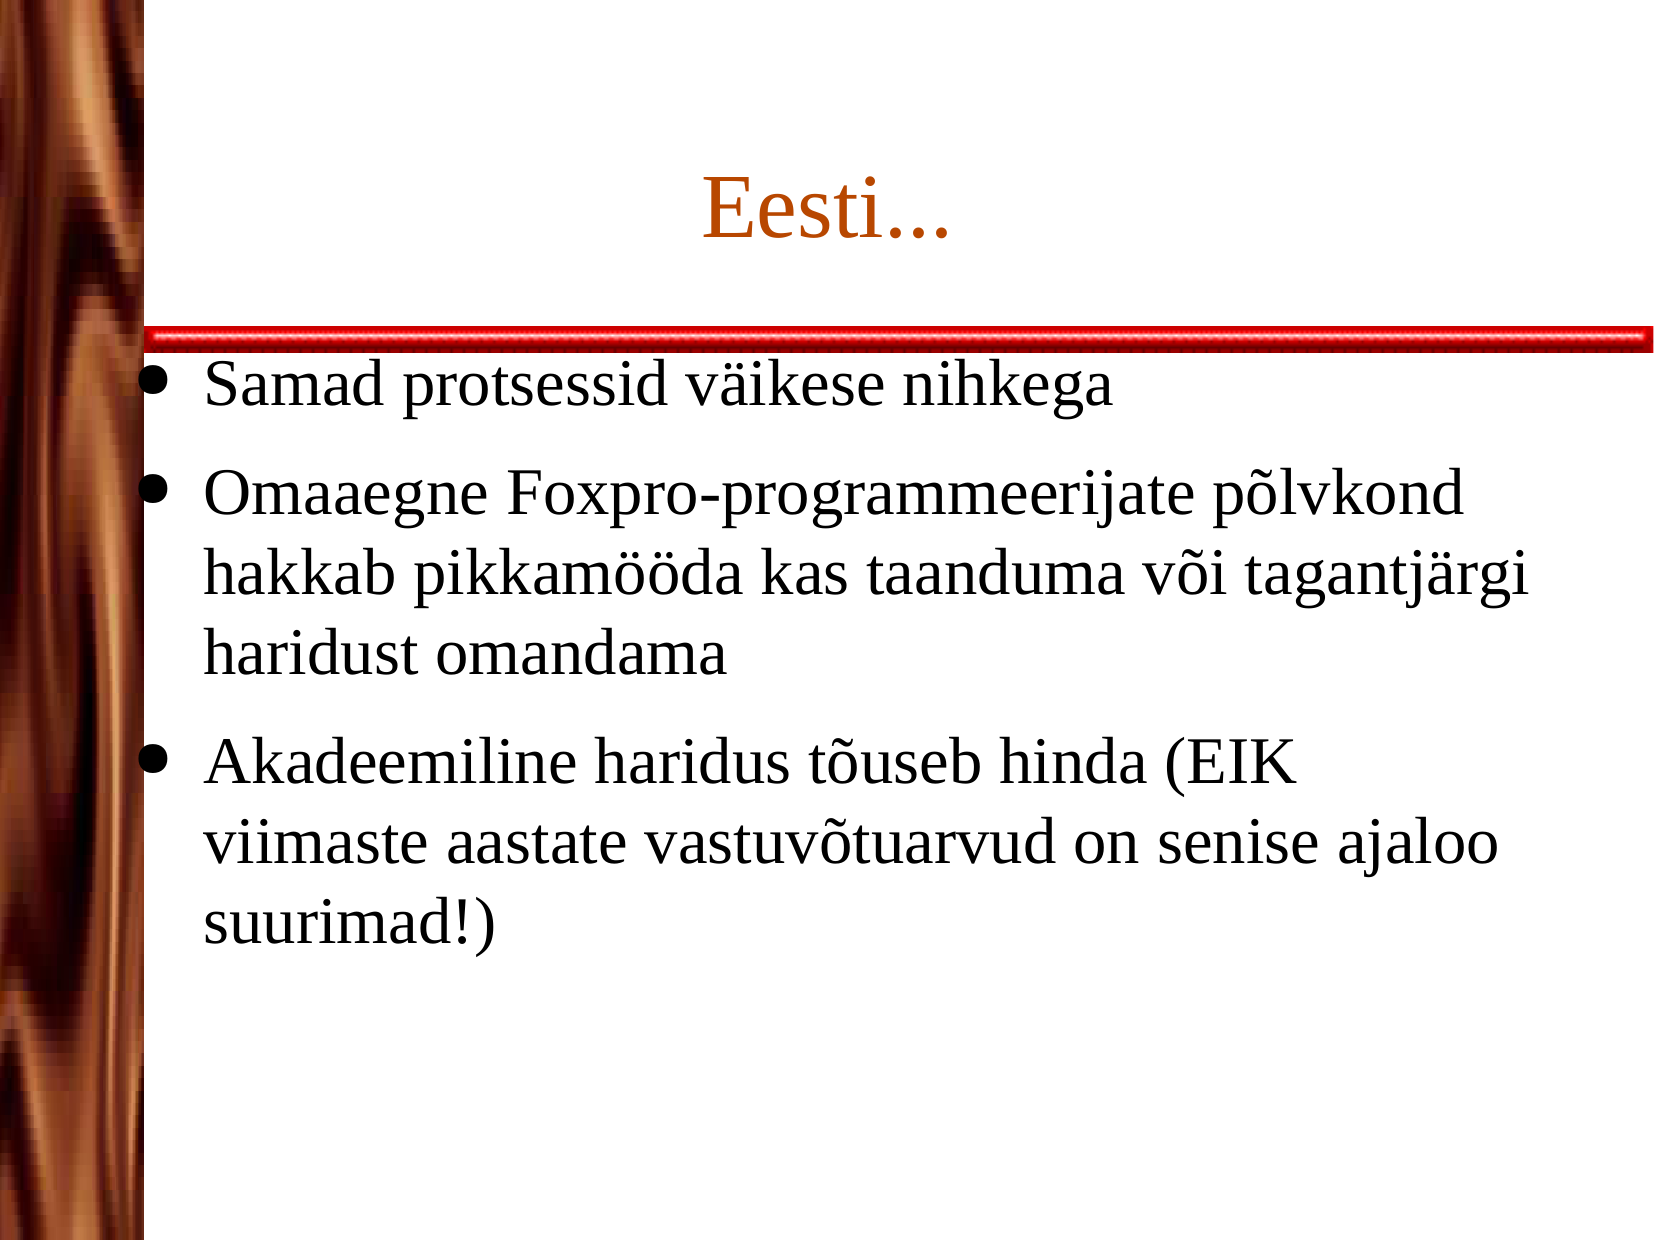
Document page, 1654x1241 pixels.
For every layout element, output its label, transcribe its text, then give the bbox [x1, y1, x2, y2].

picture [0, 0, 1654, 1240]
list Samad protsessid väikese nihkega Omaaegne Foxpro-programmeerijate põlvkond hakkab pikkamööda kas taanduma või tagantjärgi haridust omandama Akadeemiline haridus tõuseb hinda (EIK viimaste aastate vastuvõtuarvud on senise ajaloo suurimad!) [121, 344, 1534, 1126]
title Eesti... [121, 102, 1534, 310]
